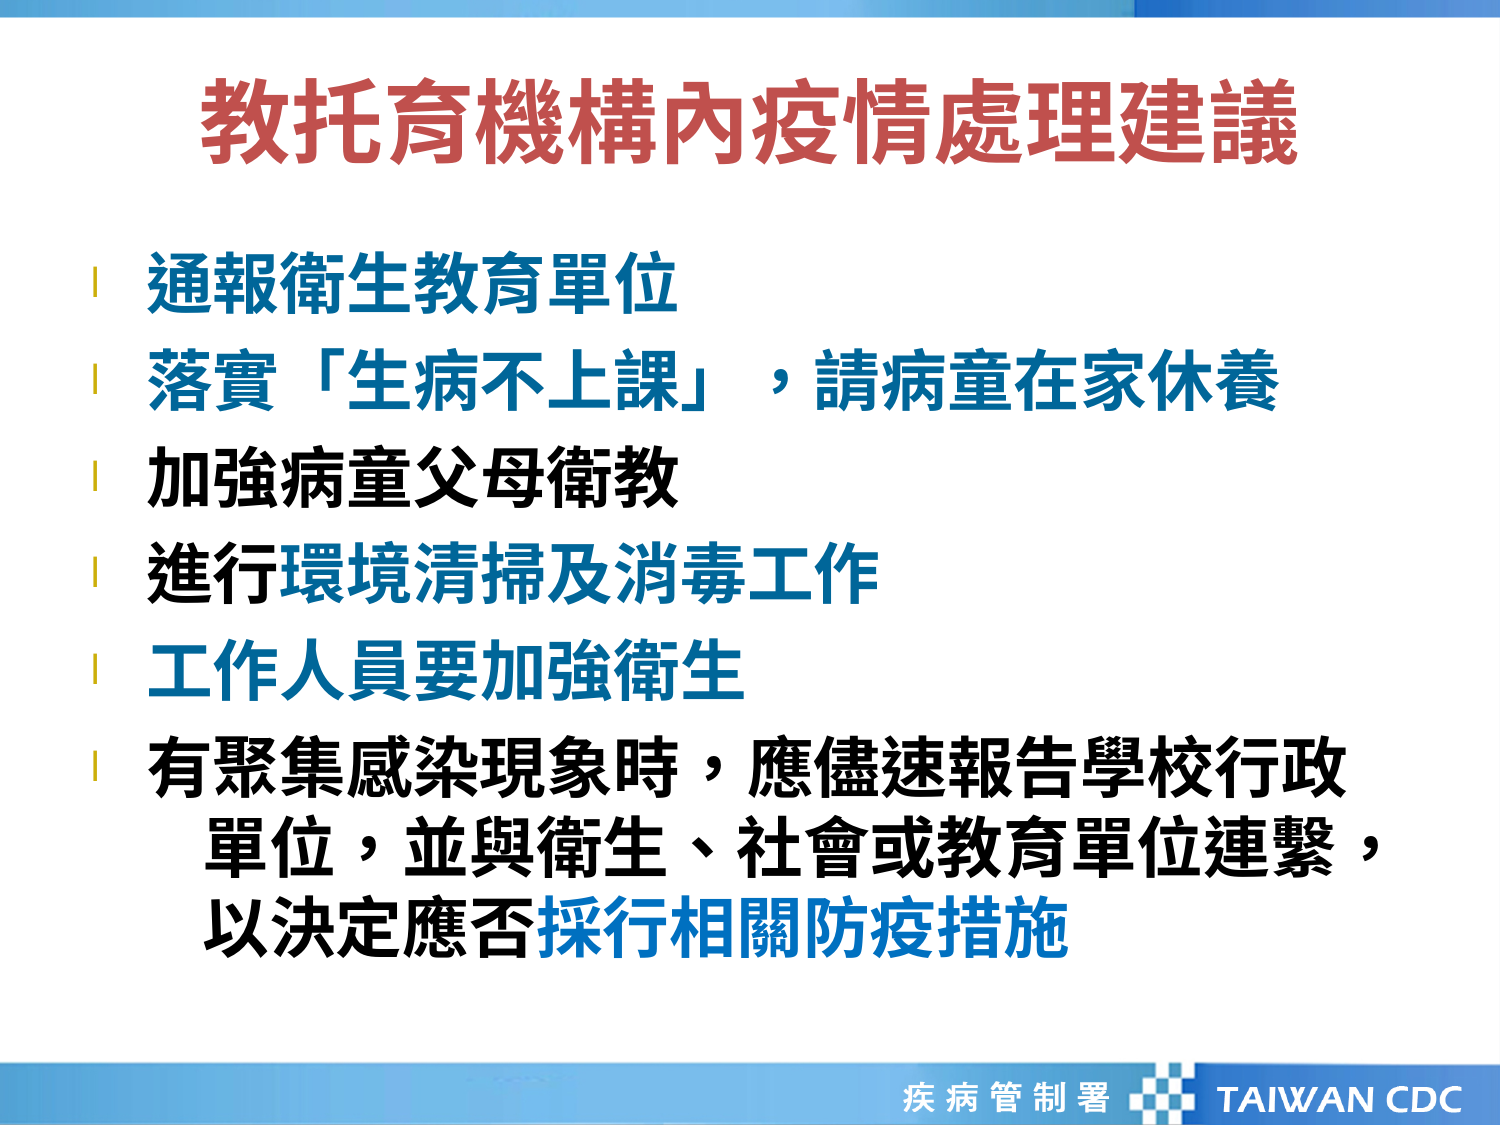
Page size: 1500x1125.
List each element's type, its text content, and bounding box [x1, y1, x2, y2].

list 通報衛生教育單位 落實「生病不上課」，請病童在家休養 加強病童父母衛教 進行環境清掃及消毒工作 工作人員要加強衛生 有聚集感染現象時，應儘速報告學校行政單位，並與衛生、社會或教育單位連繫，以決定應否採行相關防疫措施 [75, 234, 1426, 978]
title 教托育機構內疫情處理建議 [75, 25, 1426, 214]
